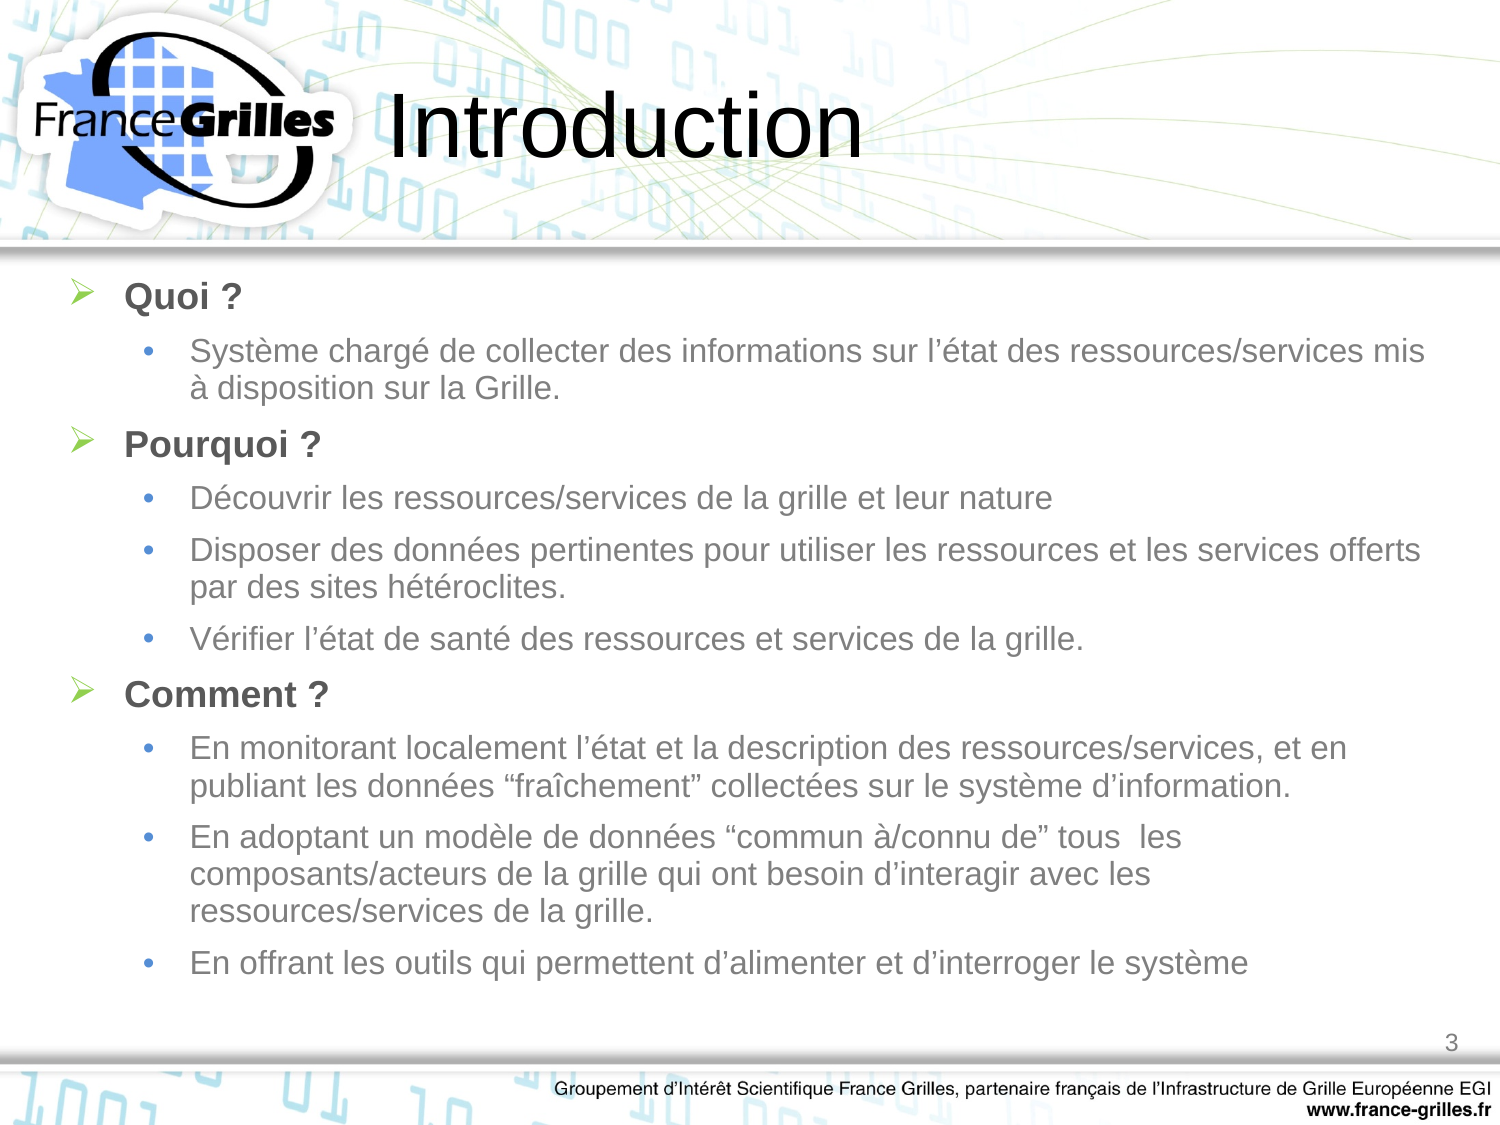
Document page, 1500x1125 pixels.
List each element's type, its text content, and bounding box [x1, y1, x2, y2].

list Quoi ? Système chargé de collecter des informations sur l’état des ressources/services mis à disposition sur la Grille. Pourquoi ? Découvrir les ressources/services de la grille et leur nature Disposer des données pertinentes pour utiliser les ressources et les services offerts par des sites hétéroclites. Vérifier l’état de santé des ressources et services de la grille. Comment ? En monitorant localement l’état et la description des ressources/services, et en publiant les données “fraîchement” collectées sur le système d’information. En adoptant un modèle de données “commun à/connu de” tous les composants/acteurs de la grille qui ont besoin d’interagir avec les ressources/services de la grille. En offrant les outils qui permettent d’alimenter et d’interroger le système [53, 268, 1459, 1060]
picture [0, 0, 1500, 1125]
title Introduction [372, 7, 1459, 244]
